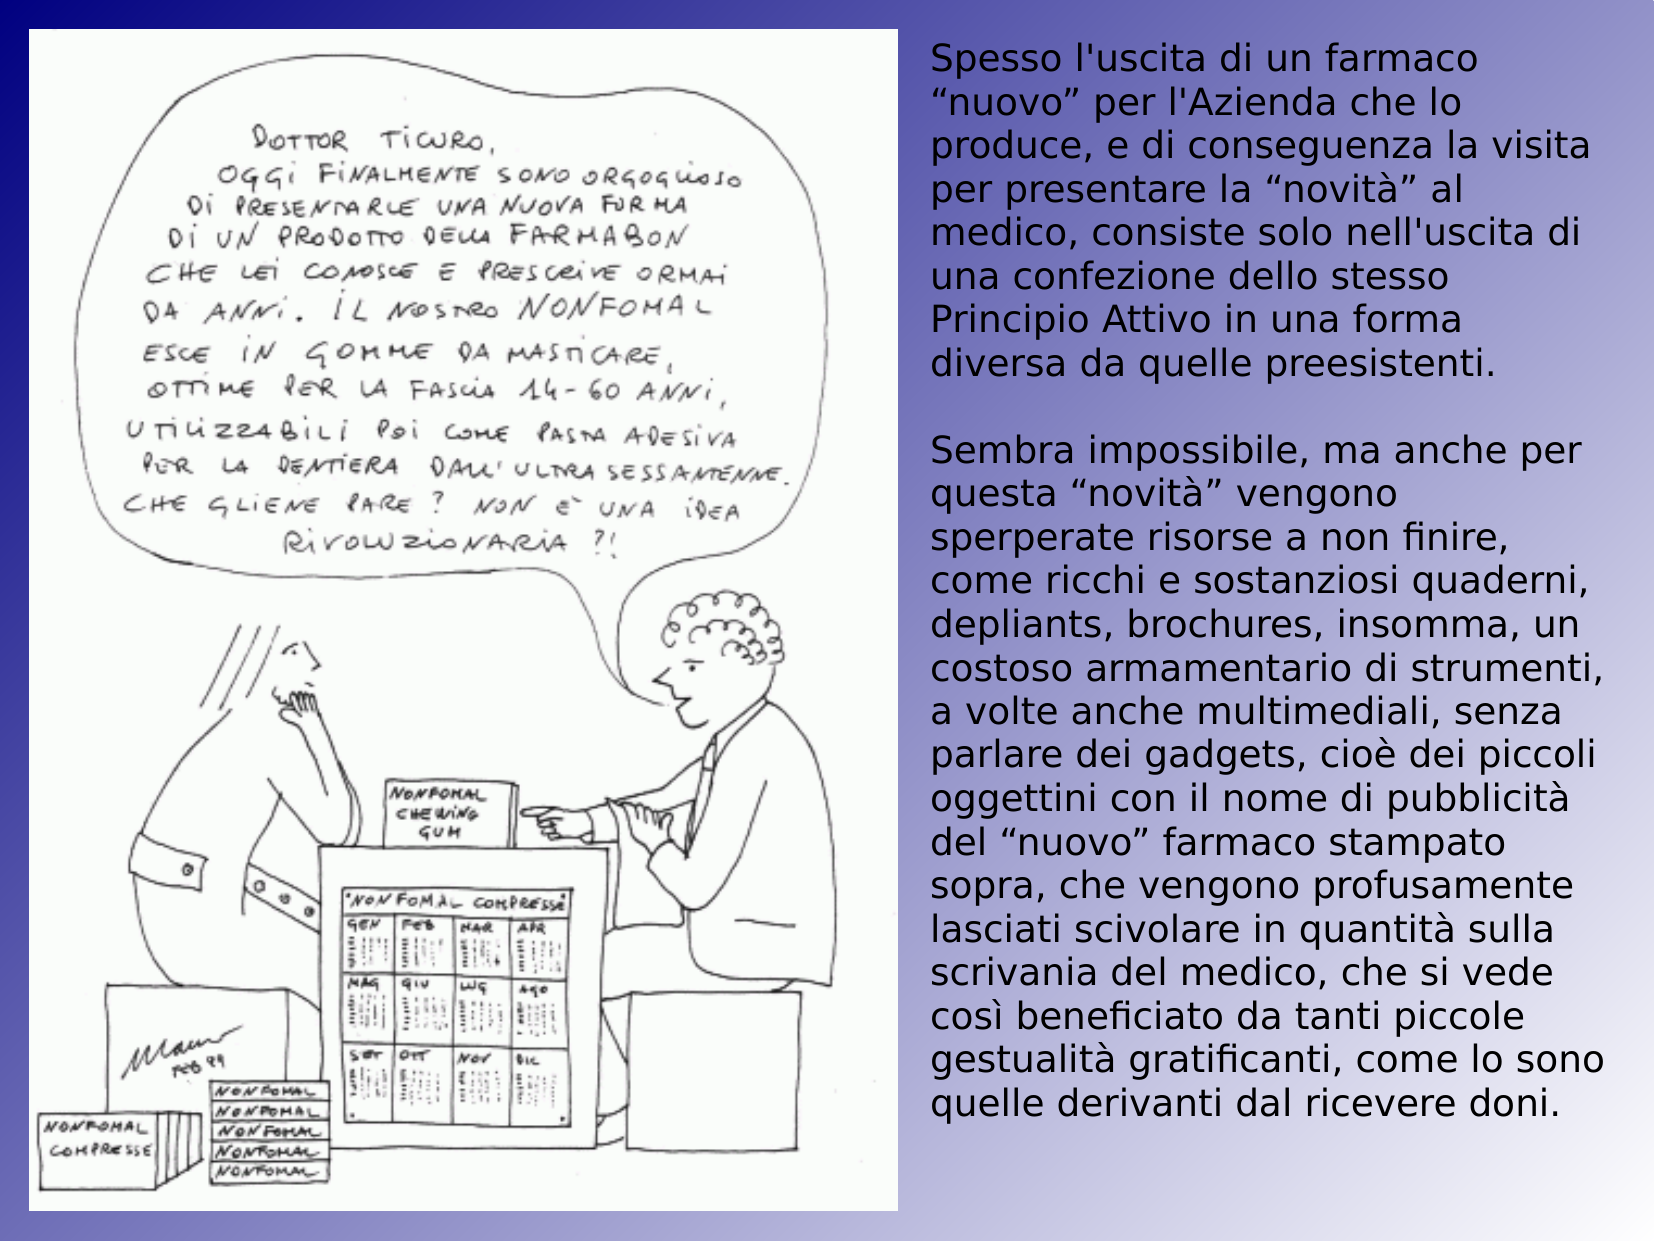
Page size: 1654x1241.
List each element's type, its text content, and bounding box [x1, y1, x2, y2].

picture [29, 29, 898, 1211]
text_box Spesso l'uscita di un farmaco “nuovo” per l'Azienda che lo produce, e di conseguenza la visita per presentare la “novità” al medico, consiste solo nell'uscita di una confezione dello stesso Principio Attivo in una forma diversa da quelle preesistenti. Sembra impossibile, ma anche per questa “novità” vengono sperperate risorse a non finire, come ricchi e sostanziosi quaderni, depliants, brochures, insomma, un costoso armamentario di strumenti, a volte anche multimediali, senza parlare dei gadgets, cioè dei piccoli oggettini con il nome di pubblicità del “nuovo” farmaco stampato sopra, che vengono profusamente lasciati scivolare in quantità sulla scrivania del medico, che si vede così beneficiato da tanti piccole gestualità gratificanti, come lo sono quelle derivanti dal ricevere doni. [915, 29, 1625, 1211]
